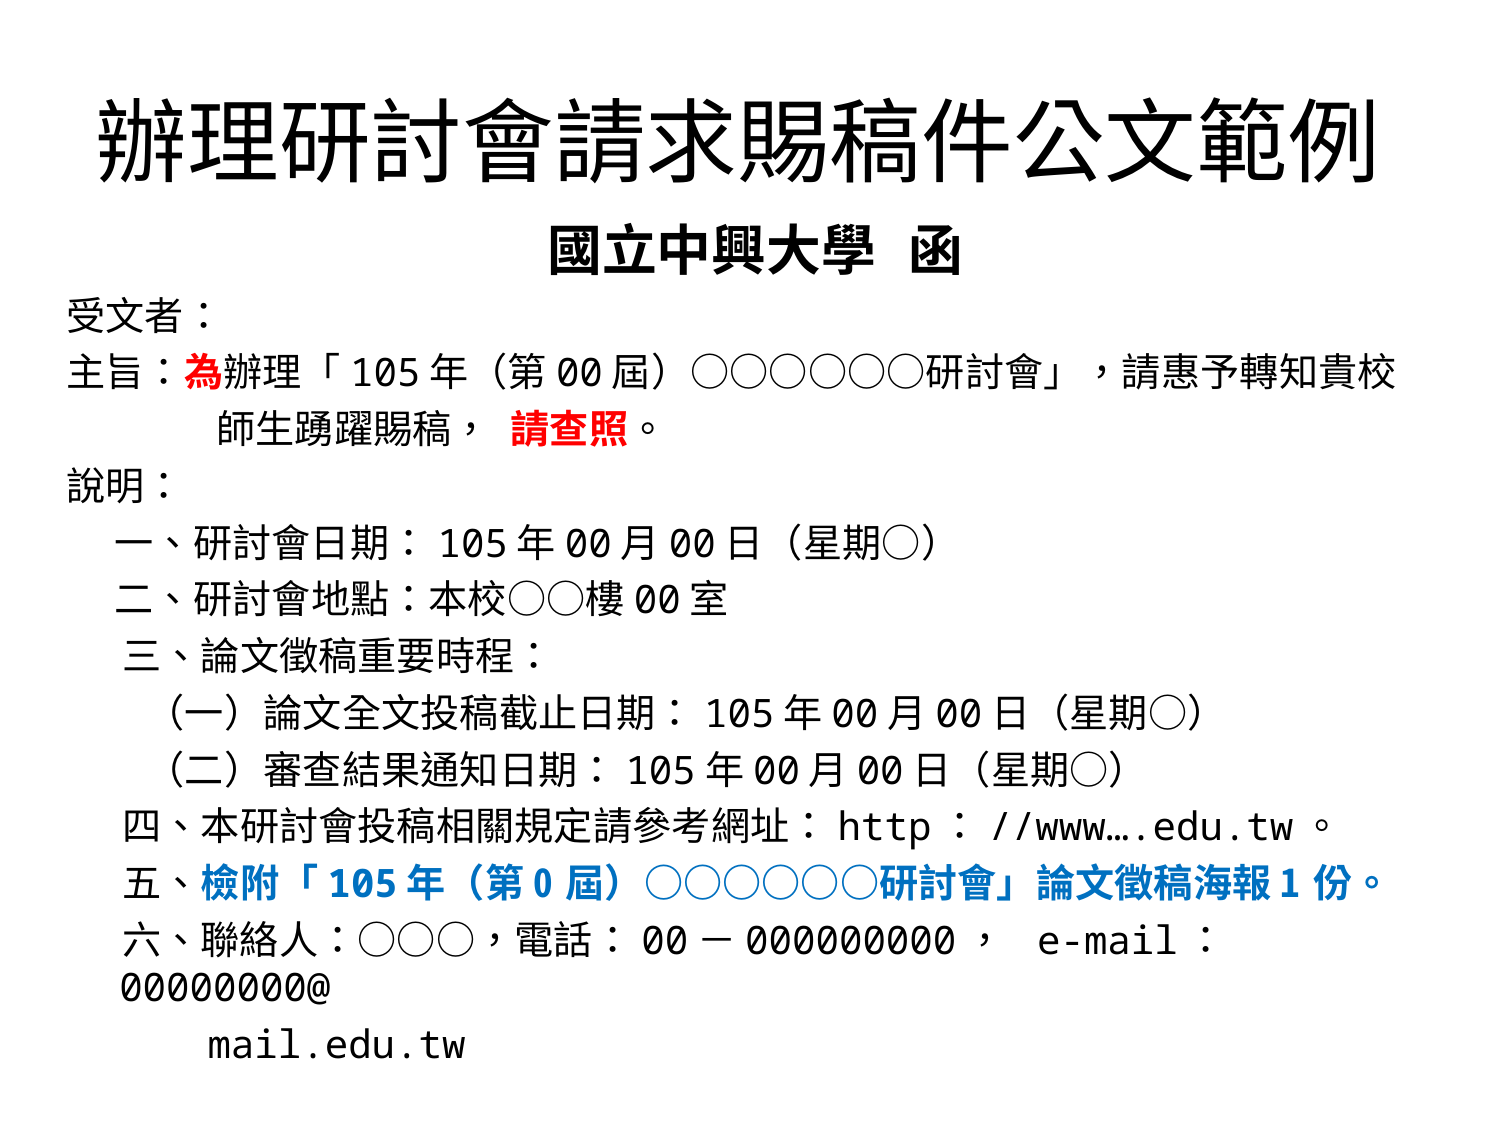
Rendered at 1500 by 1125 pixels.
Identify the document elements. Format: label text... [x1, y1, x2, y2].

title 辦理研討會請求賜稿件公文範例 [41, 45, 1436, 233]
list 國立中興大學 函 受文者： 主旨：為辦理「105年（第00屆）○○○○○○研討會」，請惠予轉知貴校 師生踴躍賜稿， 請查照。 說明： 一、研討會日期：105年00月00日（星期○） 二、研討會地點：本校○○樓00室 三、論文徵稿重要時程： （一）論文全文投稿截止日期：105年00月00日（星期○） （二）審查結果通知日期：105年00月00日（星期○） 四、本研討會投稿相關規定請參考網址：http：//www….edu.tw。 五、檢附「105年（第0屆）○○○○○○研討會」論文徵稿海報1份。 六、聯絡人：○○○，電話：00－000000000， e-mail：00000000@ mail.edu.tw [51, 208, 1459, 1083]
